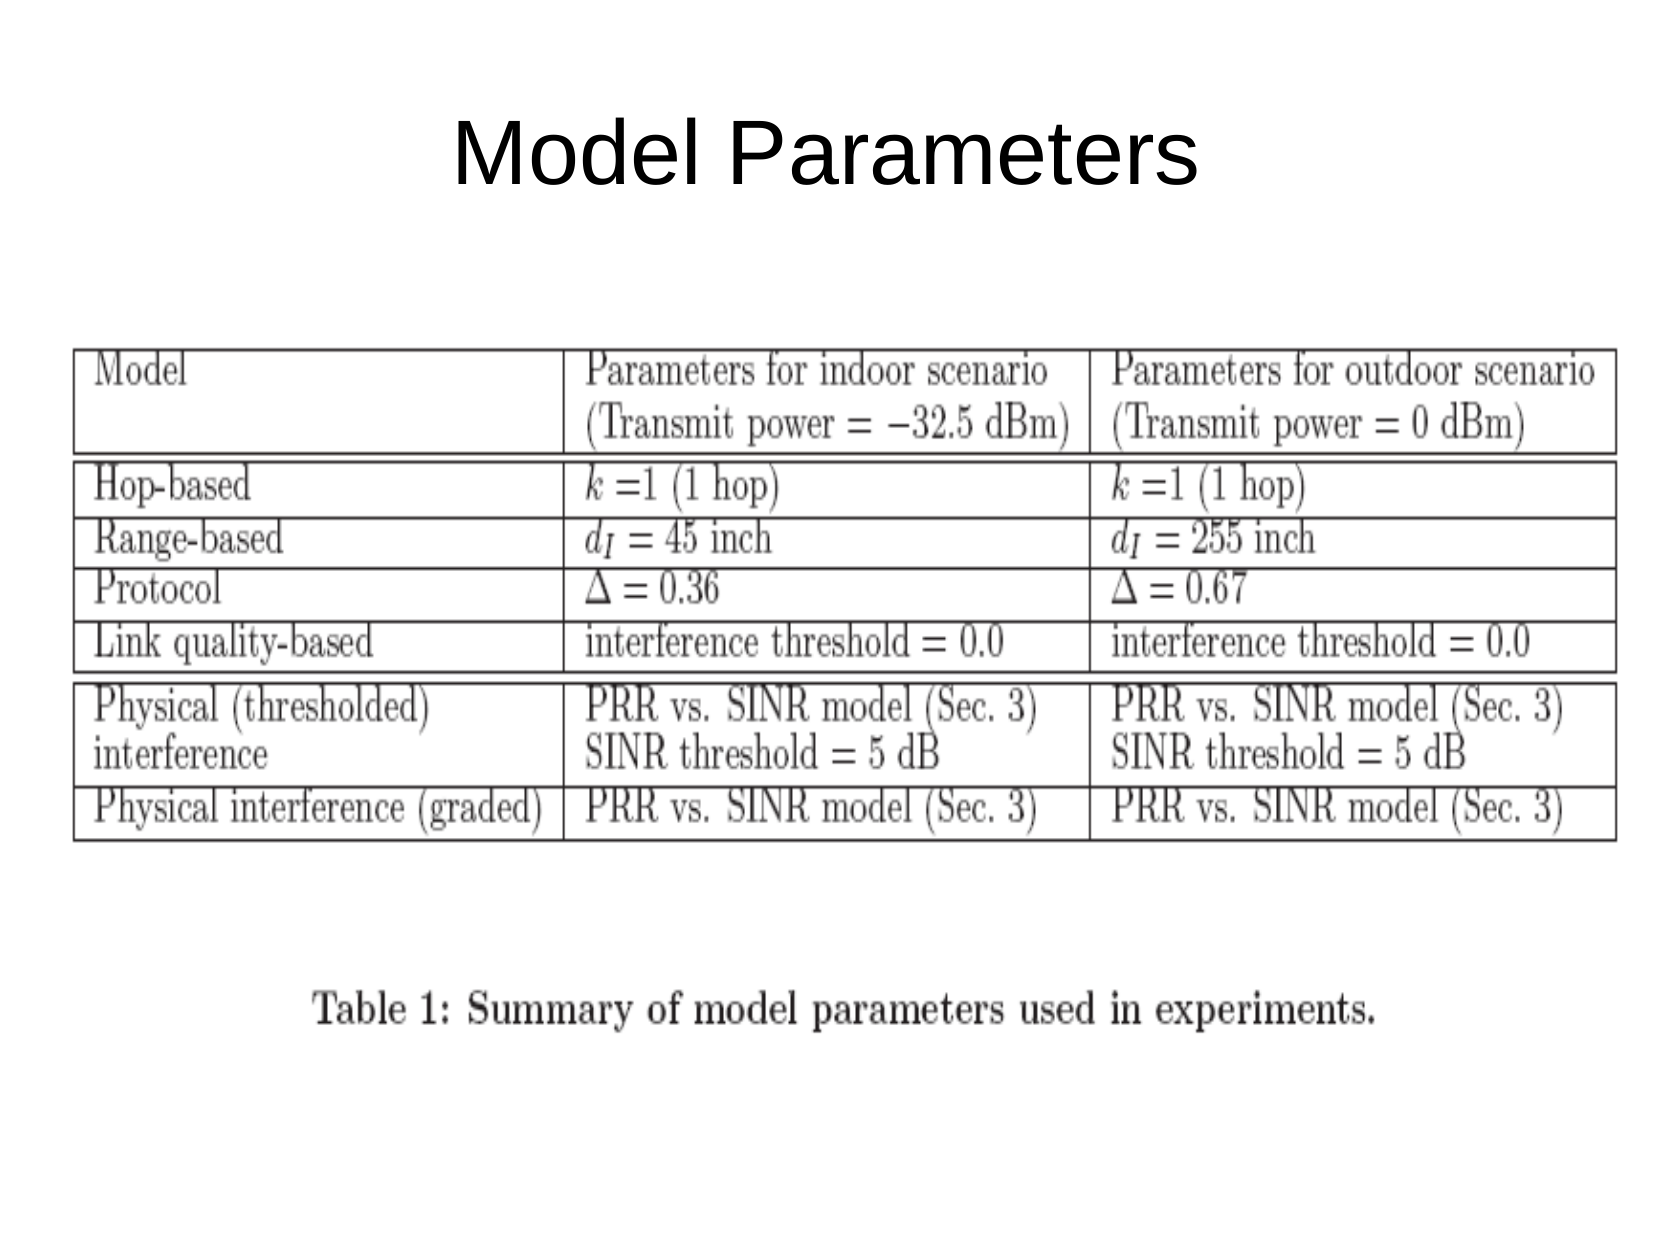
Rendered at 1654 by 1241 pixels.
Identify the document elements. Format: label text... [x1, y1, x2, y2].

picture [37, 299, 1652, 1051]
title Model Parameters [82, 49, 1571, 257]
